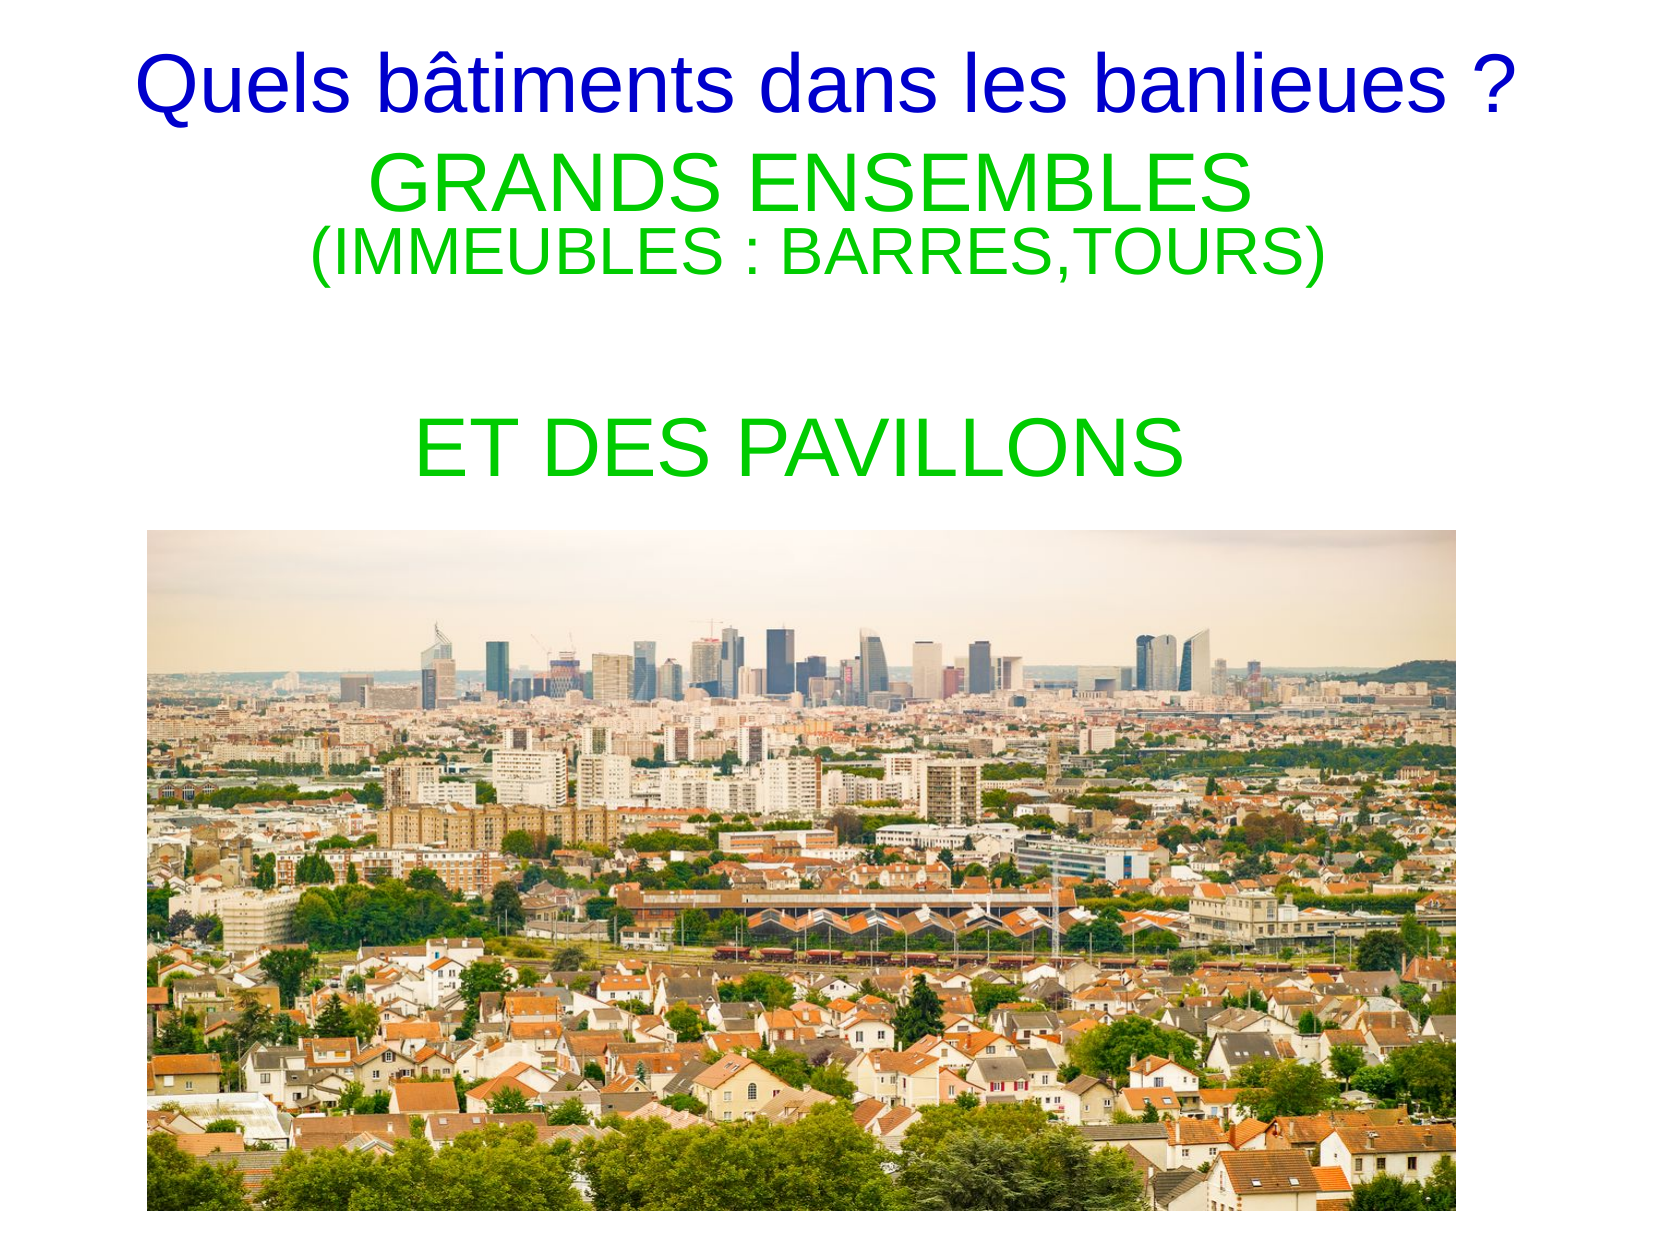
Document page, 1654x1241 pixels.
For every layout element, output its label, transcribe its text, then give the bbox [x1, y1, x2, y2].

text_box ET DES PAVILLONS [236, 394, 1388, 502]
text_box Quels bâtiments dans les banlieues ? [0, 29, 1654, 138]
text_box GRANDS ENSEMBLES [236, 128, 1388, 237]
text_box (IMMEUBLES : BARRES,TOURS) [295, 206, 1540, 315]
picture [147, 530, 1456, 1211]
